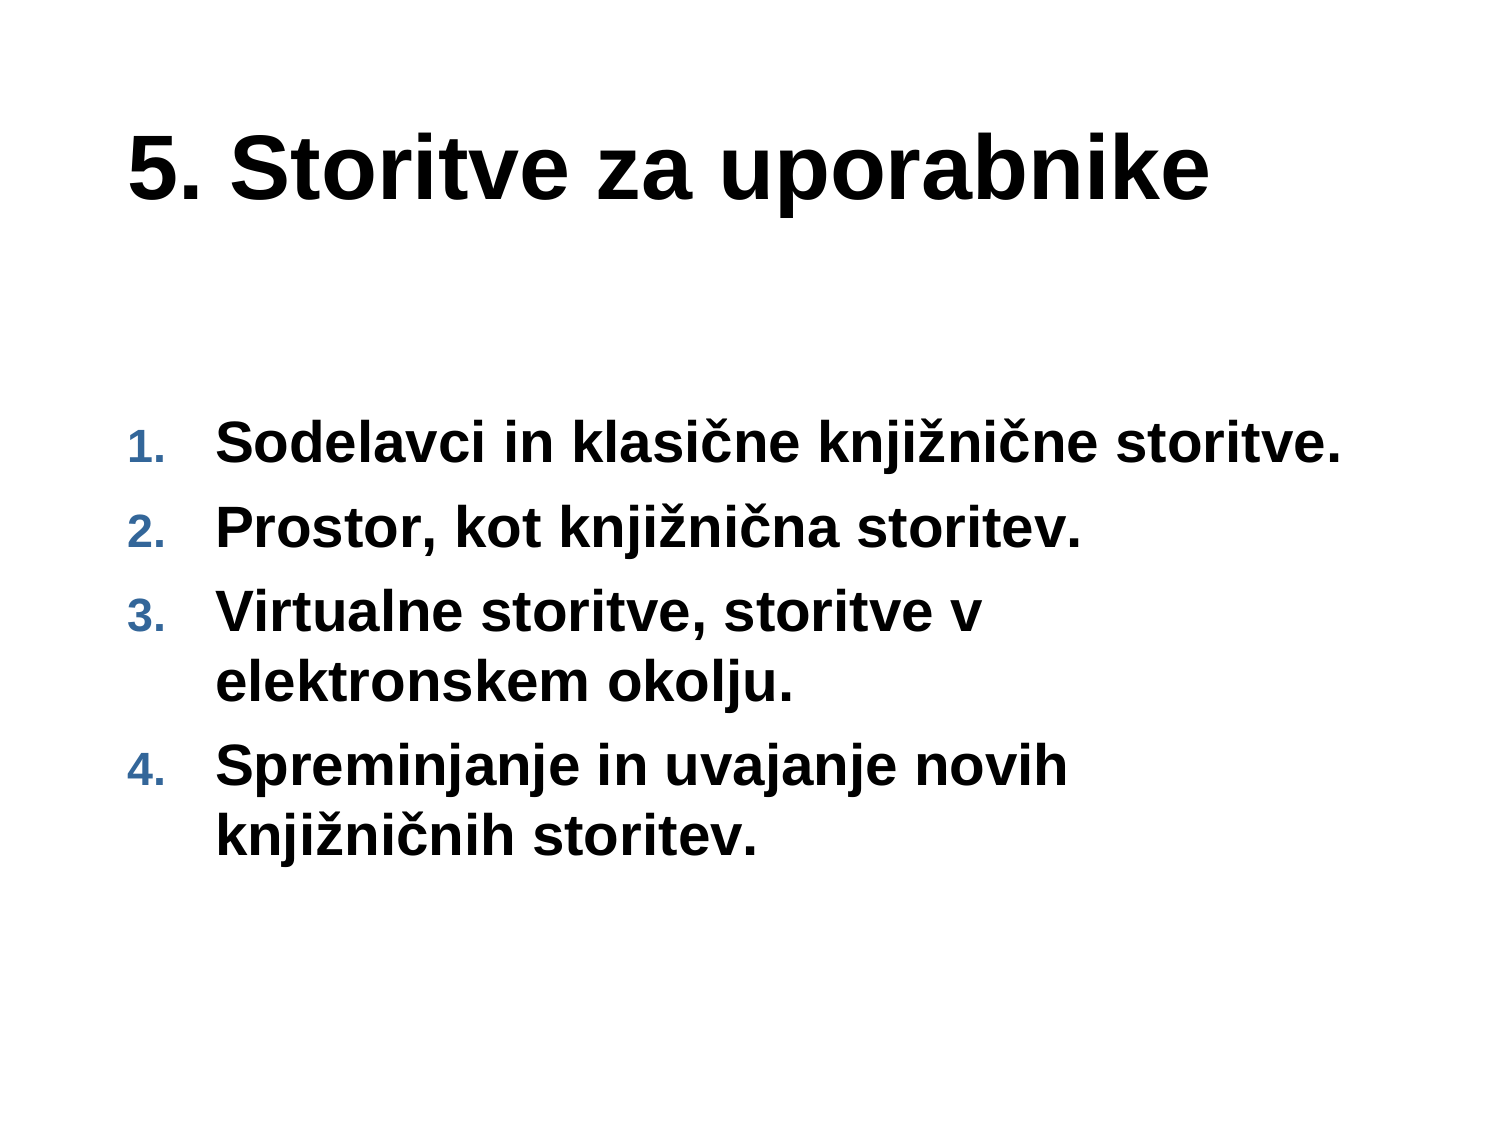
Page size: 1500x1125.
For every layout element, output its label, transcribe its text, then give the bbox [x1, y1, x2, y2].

title 5. Storitve za uporabnike [112, 37, 1388, 225]
list Sodelavci in klasične knjižnične storitve. Prostor, kot knjižnična storitev. Virtualne storitve, storitve v elektronskem okolju. Spreminjanje in uvajanje novih knjižničnih storitev. [112, 312, 1388, 988]
